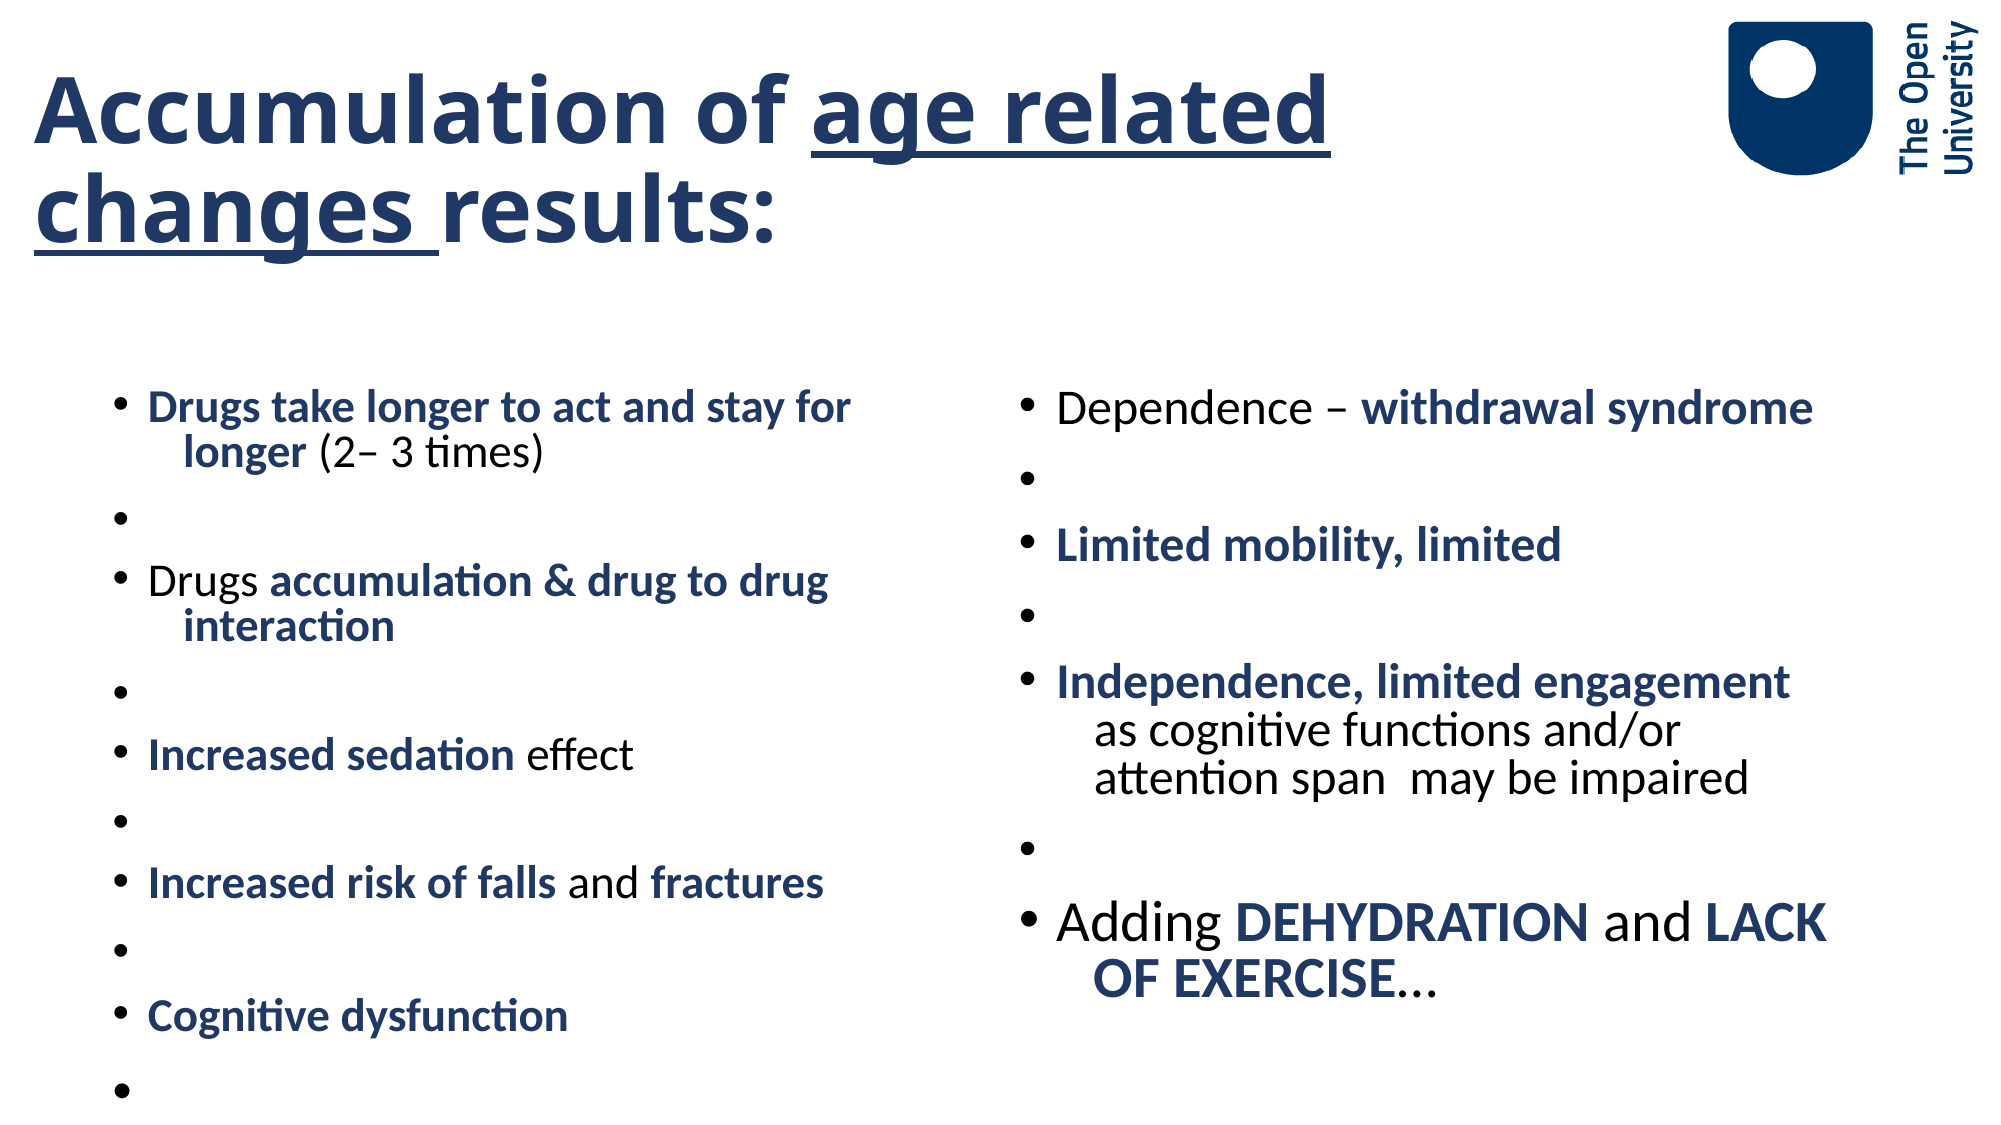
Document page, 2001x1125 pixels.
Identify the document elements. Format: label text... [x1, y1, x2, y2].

list Dependence – withdrawal syndrome Limited mobility, limited Independence, limited engagement as cognitive functions and/or attention span may be impaired Adding DEHYDRATION and LACK OF EXERCISE… [1003, 378, 1854, 1051]
title Accumulation of age related changes results: [19, 18, 1745, 310]
picture [1727, 18, 1981, 177]
list Drugs take longer to act and stay for longer (2– 3 times) Drugs accumulation & drug to drug interaction Increased sedation effect Increased risk of falls and fractures Cognitive dysfunction [97, 378, 948, 1051]
